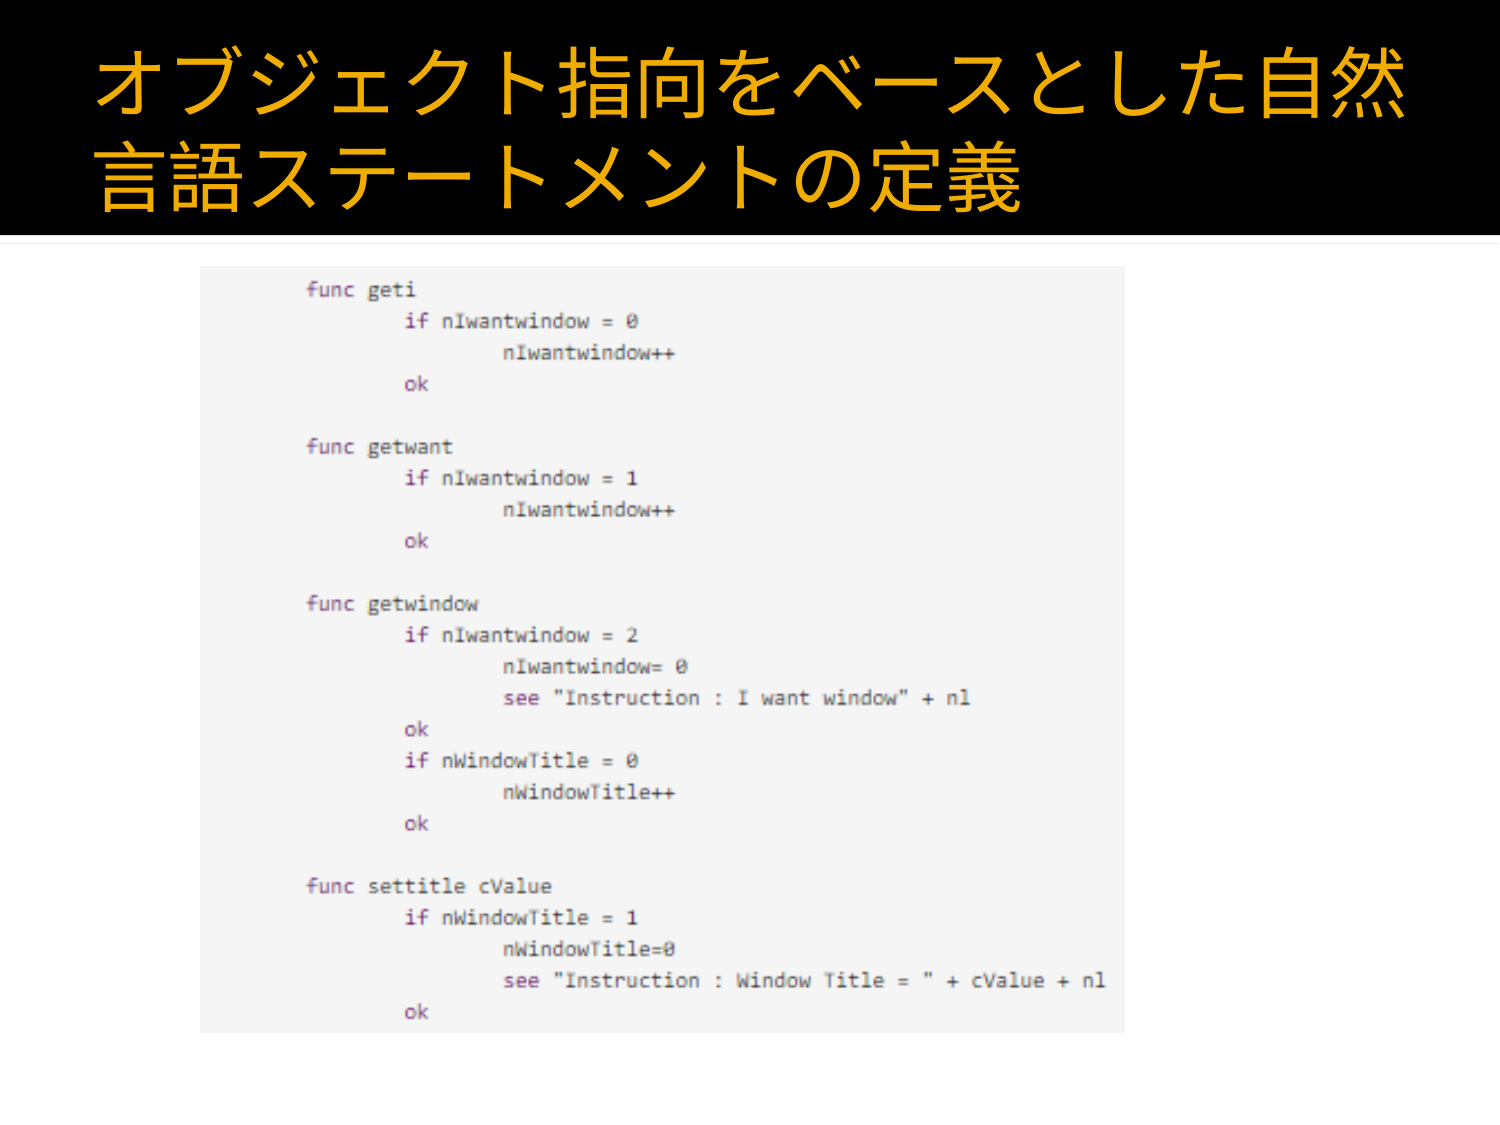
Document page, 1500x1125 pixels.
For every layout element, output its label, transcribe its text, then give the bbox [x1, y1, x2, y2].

title オブジェクト指向をベースとした自然言語ステートメントの定義 [75, 25, 1425, 231]
picture [200, 266, 1125, 1033]
